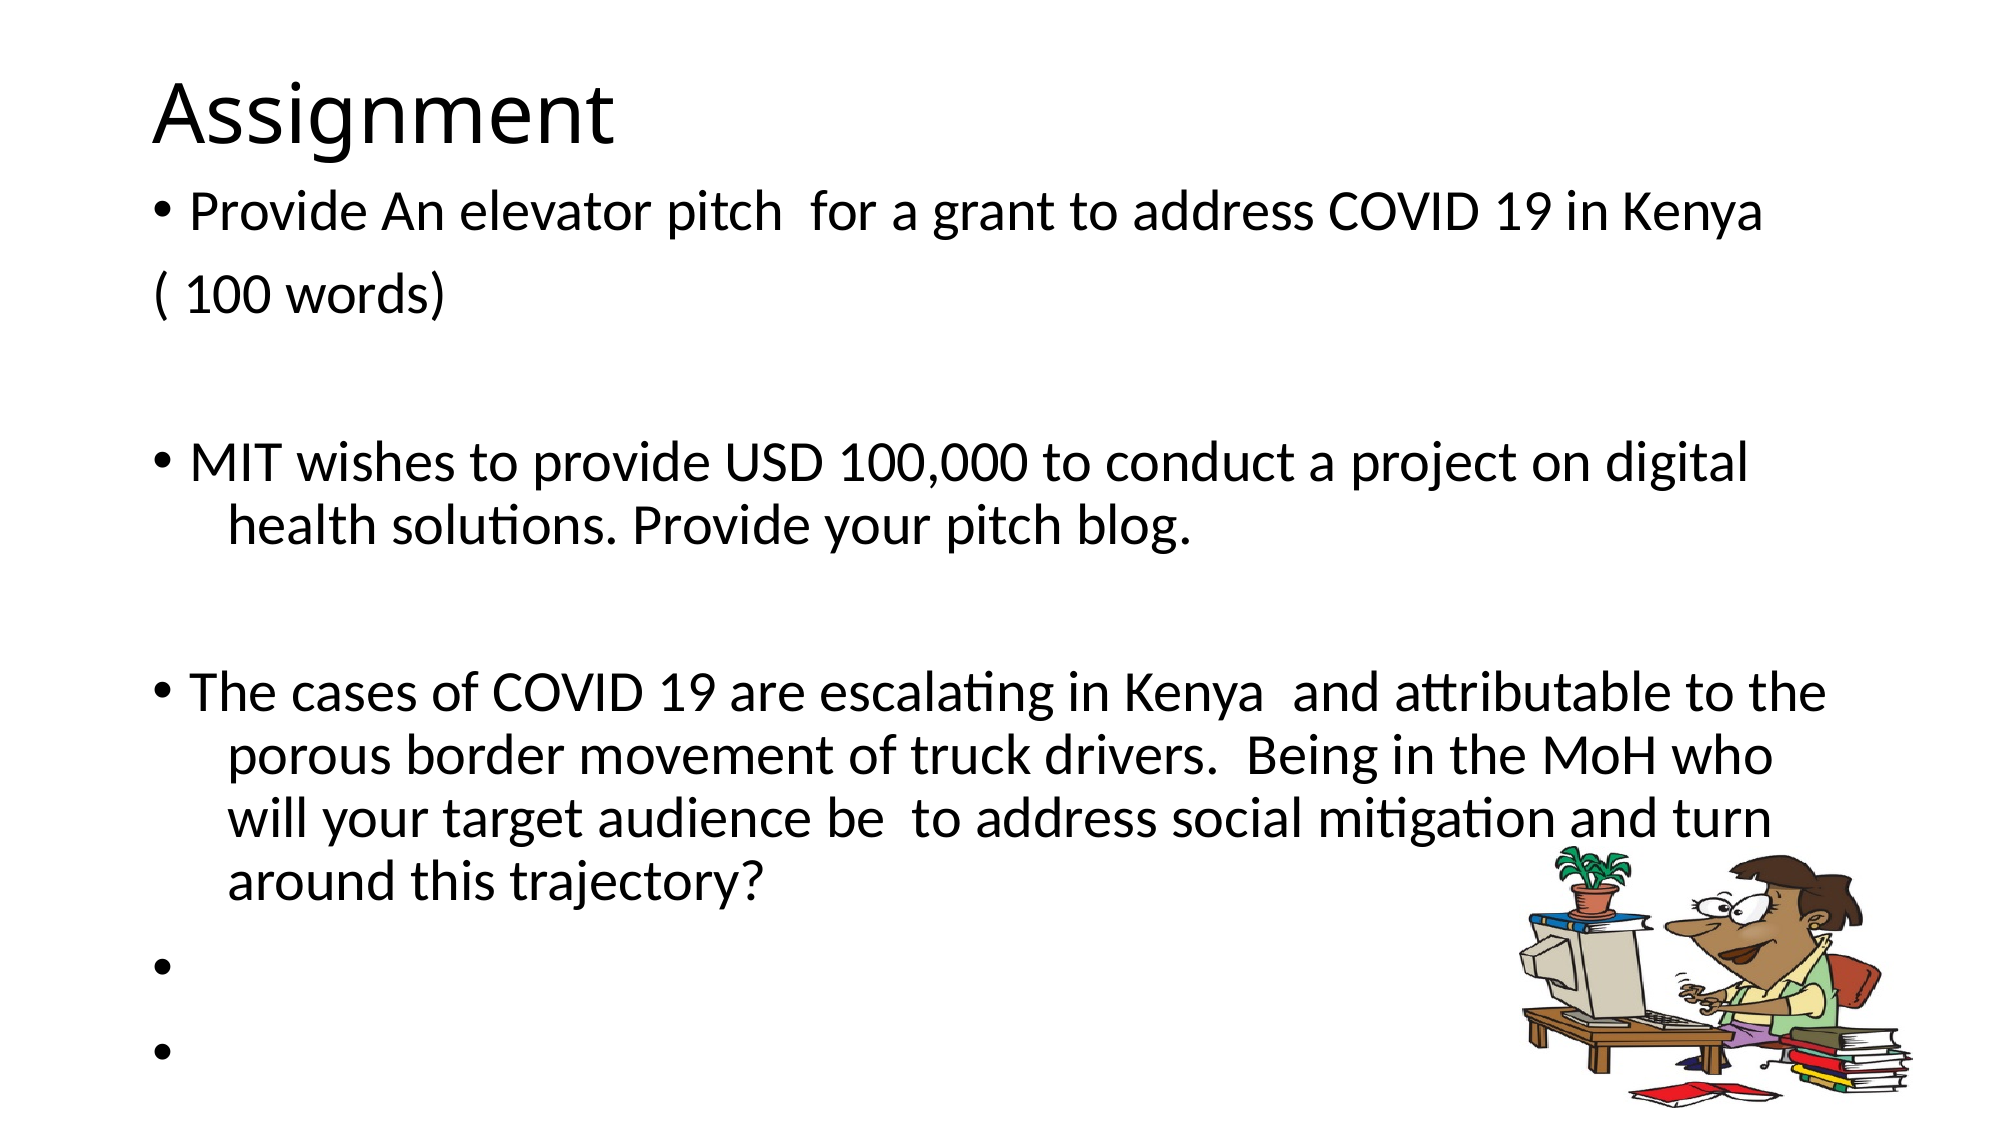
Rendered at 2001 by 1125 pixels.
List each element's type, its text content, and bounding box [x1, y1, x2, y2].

list Provide An elevator pitch for a grant to address COVID 19 in Kenya ( 100 words) MIT wishes to provide USD 100,000 to conduct a project on digital health solutions. Provide your pitch blog. The cases of COVID 19 are escalating in Kenya and attributable to the porous border movement of truck drivers. Being in the MoH who will your target audience be to address social mitigation and turn around this trajectory? [137, 172, 1863, 1014]
picture [1519, 846, 1913, 1108]
title Assignment [137, 59, 1863, 172]
